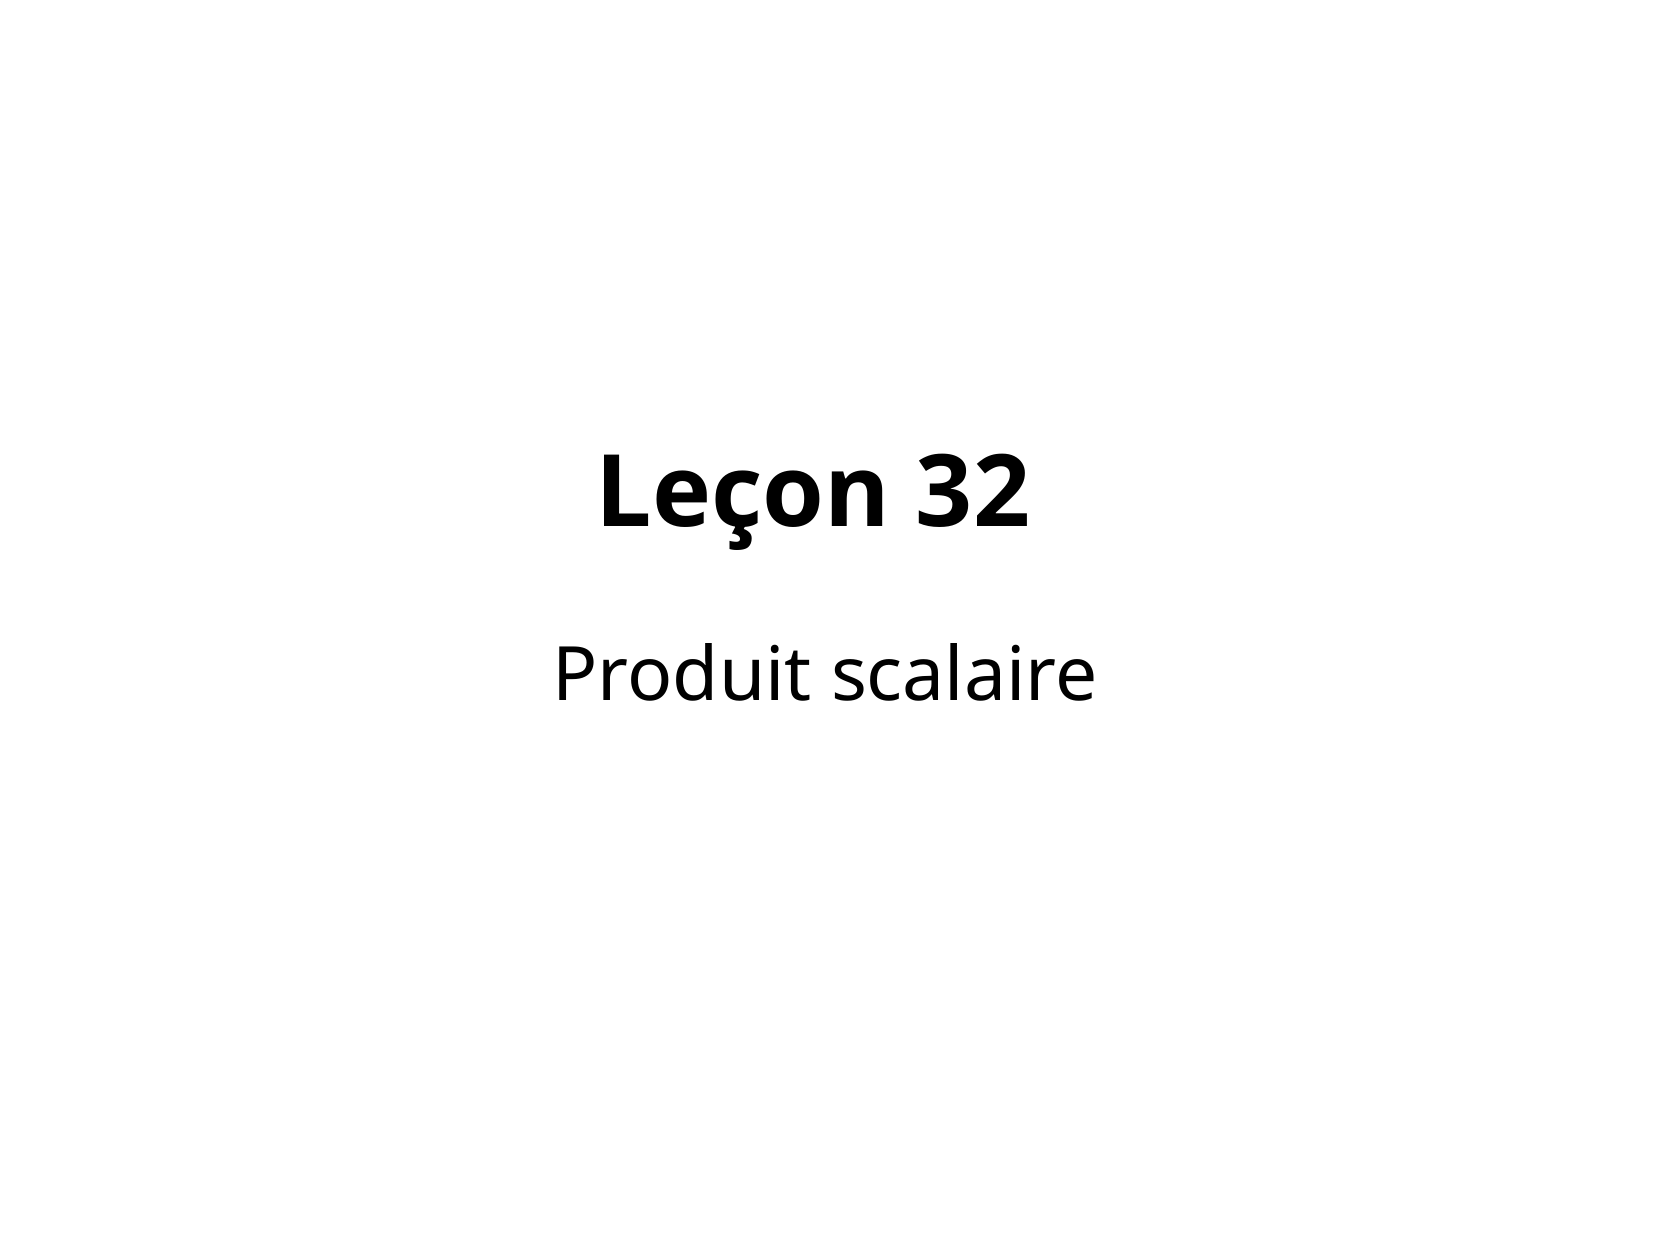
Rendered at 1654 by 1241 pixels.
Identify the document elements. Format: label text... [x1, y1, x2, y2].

text_box Produit scalaire [198, 612, 1451, 733]
text_box Leçon 32 [69, 266, 1558, 709]
